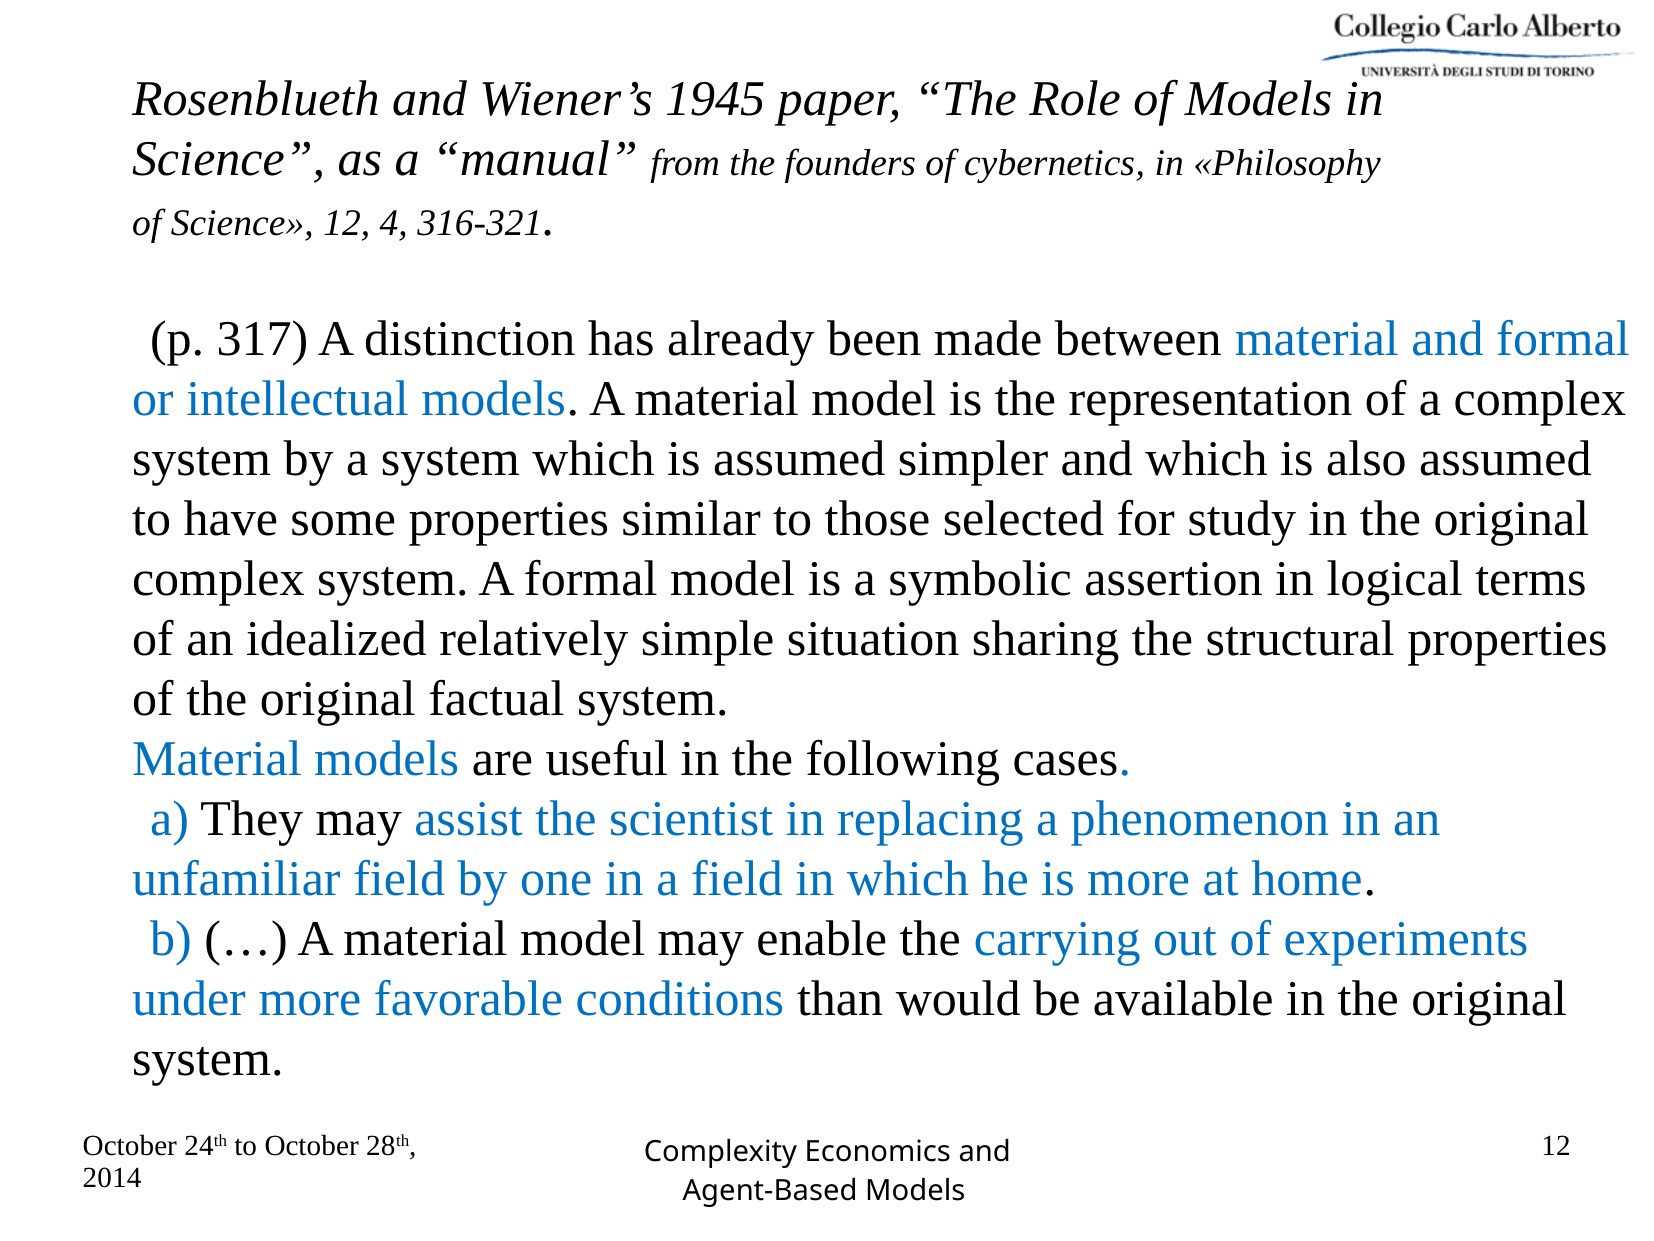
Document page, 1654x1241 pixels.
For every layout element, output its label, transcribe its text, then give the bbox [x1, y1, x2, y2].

picture [1312, 0, 1645, 58]
text_box Rosenblueth and Wiener’s 1945 paper, “The Role of Models in Science”, as a “manual” from the founders of cybernetics, in «Philosophy of Science», 12, 4, 316-321. (p. 317) A distinction has already been made between material and formal or intellectual models. A material model is the representation of a complex system by a system which is assumed simpler and which is also assumed to have some properties similar to those selected for study in the original complex system. A formal model is a symbolic assertion in logical terms of an idealized relatively simple situation sharing the structural properties of the original factual system. Material models are useful in the following cases. a) They may assist the scientist in replacing a phenomenon in an unfamiliar field by one in a field in which he is more at home. b) (…) A material model may enable the carrying out of experiments under more favorable conditions than would be available in the original system. [117, 58, 1654, 1094]
